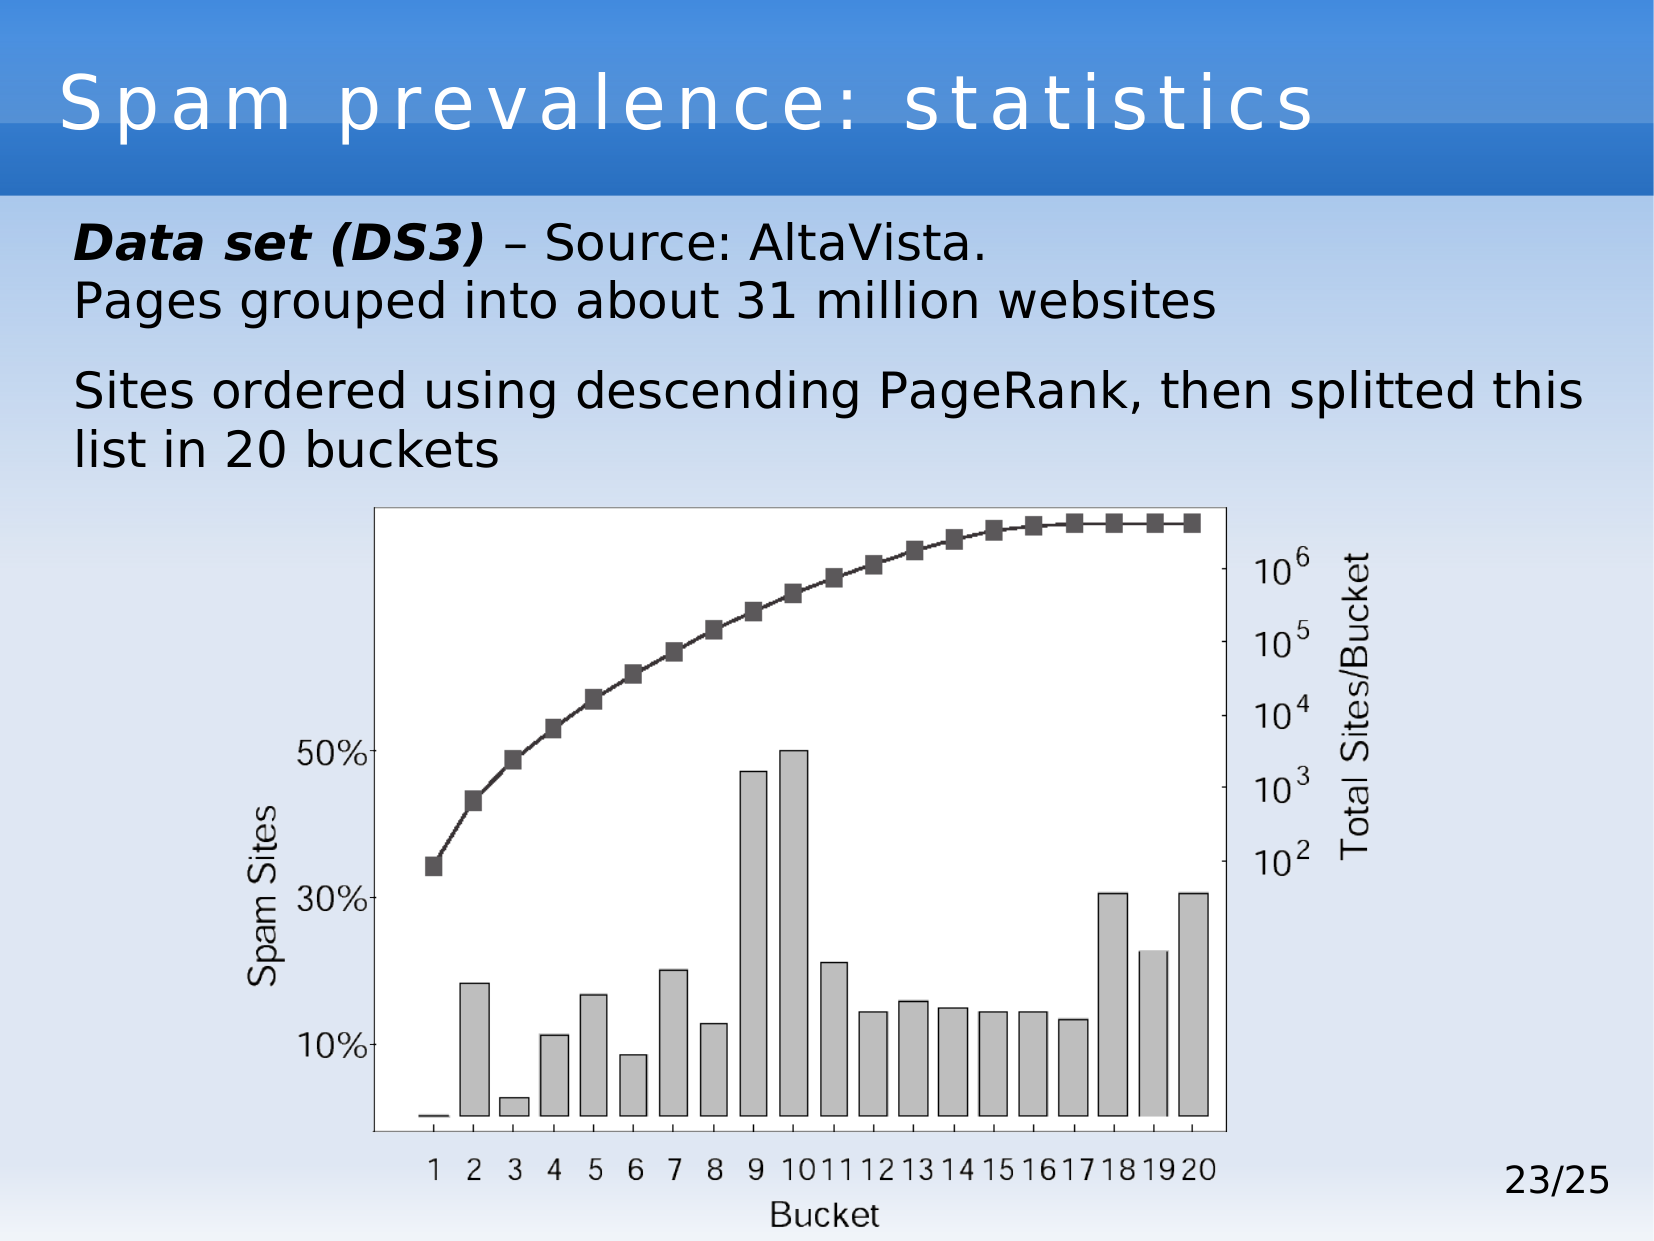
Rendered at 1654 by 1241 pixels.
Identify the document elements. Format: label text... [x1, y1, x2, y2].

text_box Sites ordered using descending PageRank, then splitted this list in 20 buckets [59, 355, 1625, 487]
text_box Data set (DS3) – Source: AltaVista. Pages grouped into about 31 million websites [59, 206, 1477, 338]
picture [0, 0, 1654, 1241]
title Spam prevalence: statistics [59, 36, 1625, 171]
text_box 23/25 [1455, 1151, 1627, 1210]
